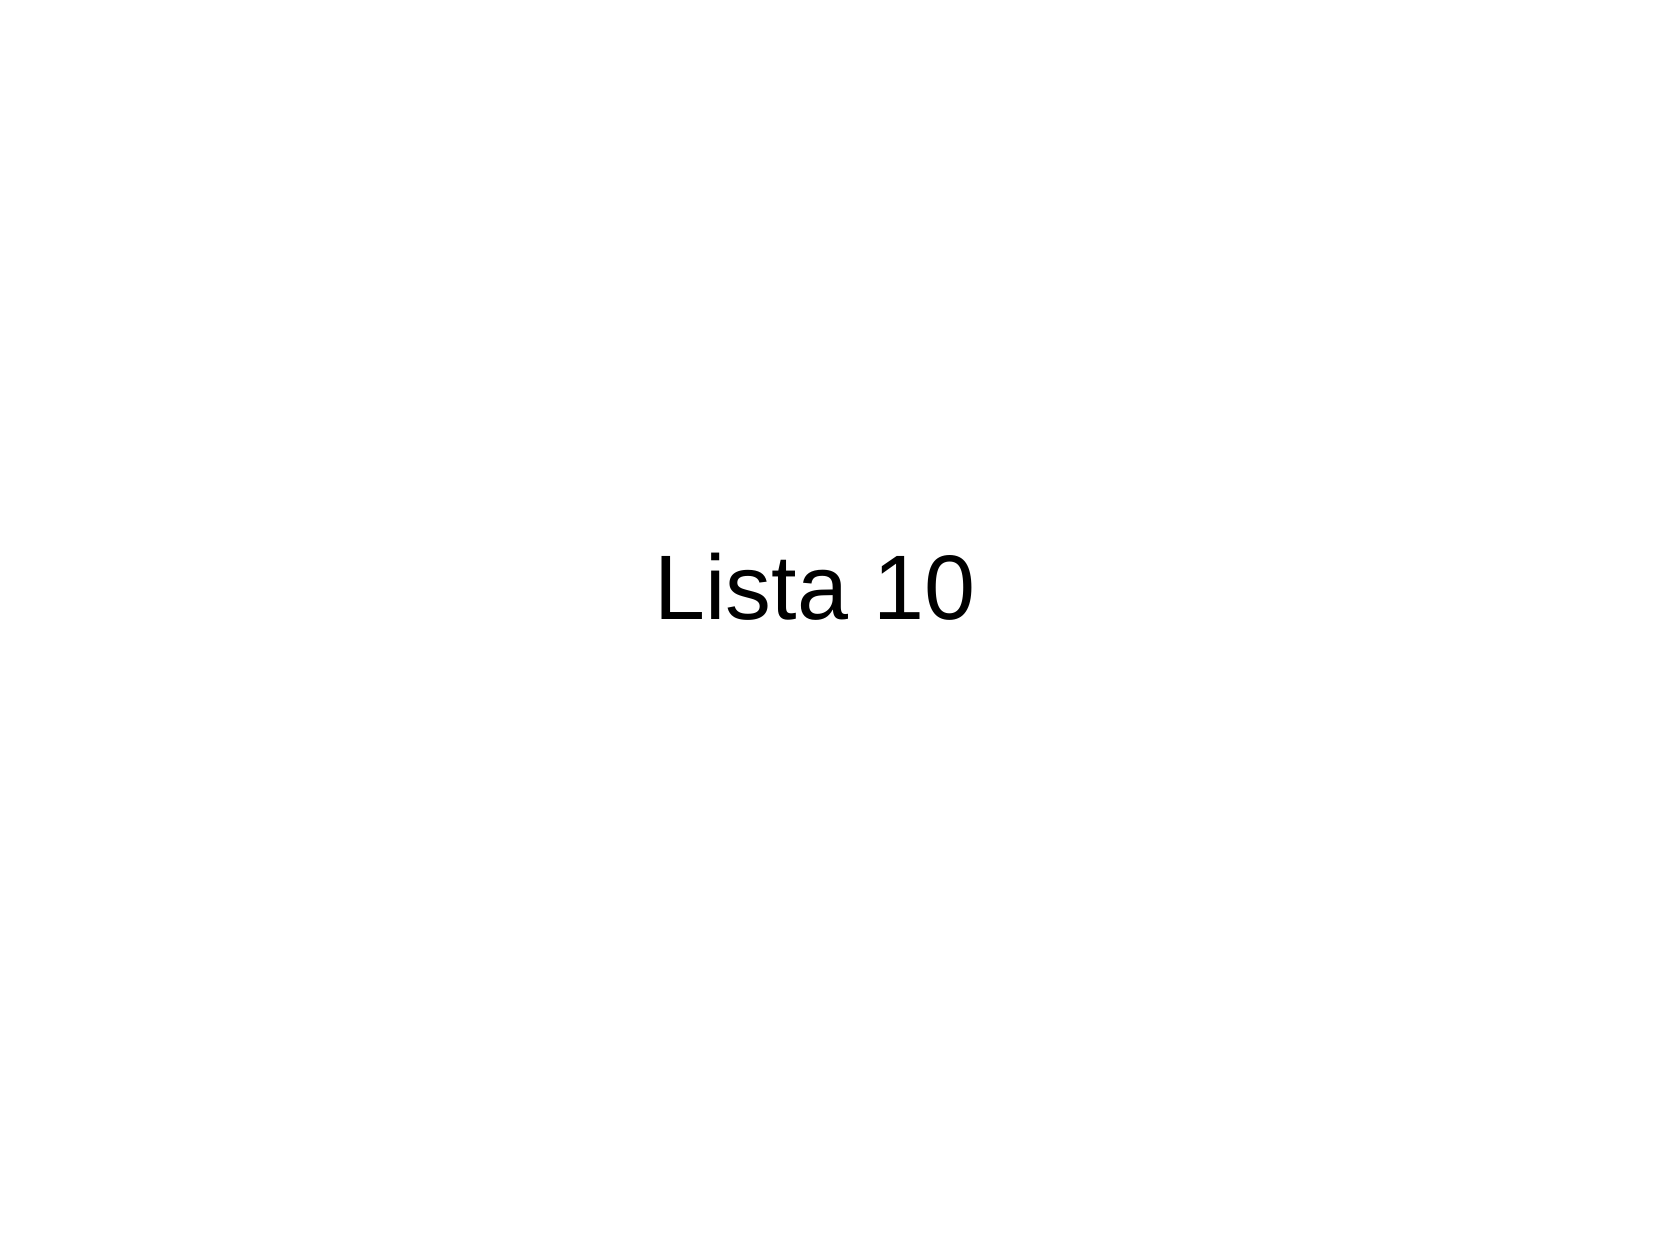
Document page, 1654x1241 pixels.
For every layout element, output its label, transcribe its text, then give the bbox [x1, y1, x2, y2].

title Lista 10 [70, 484, 1560, 692]
